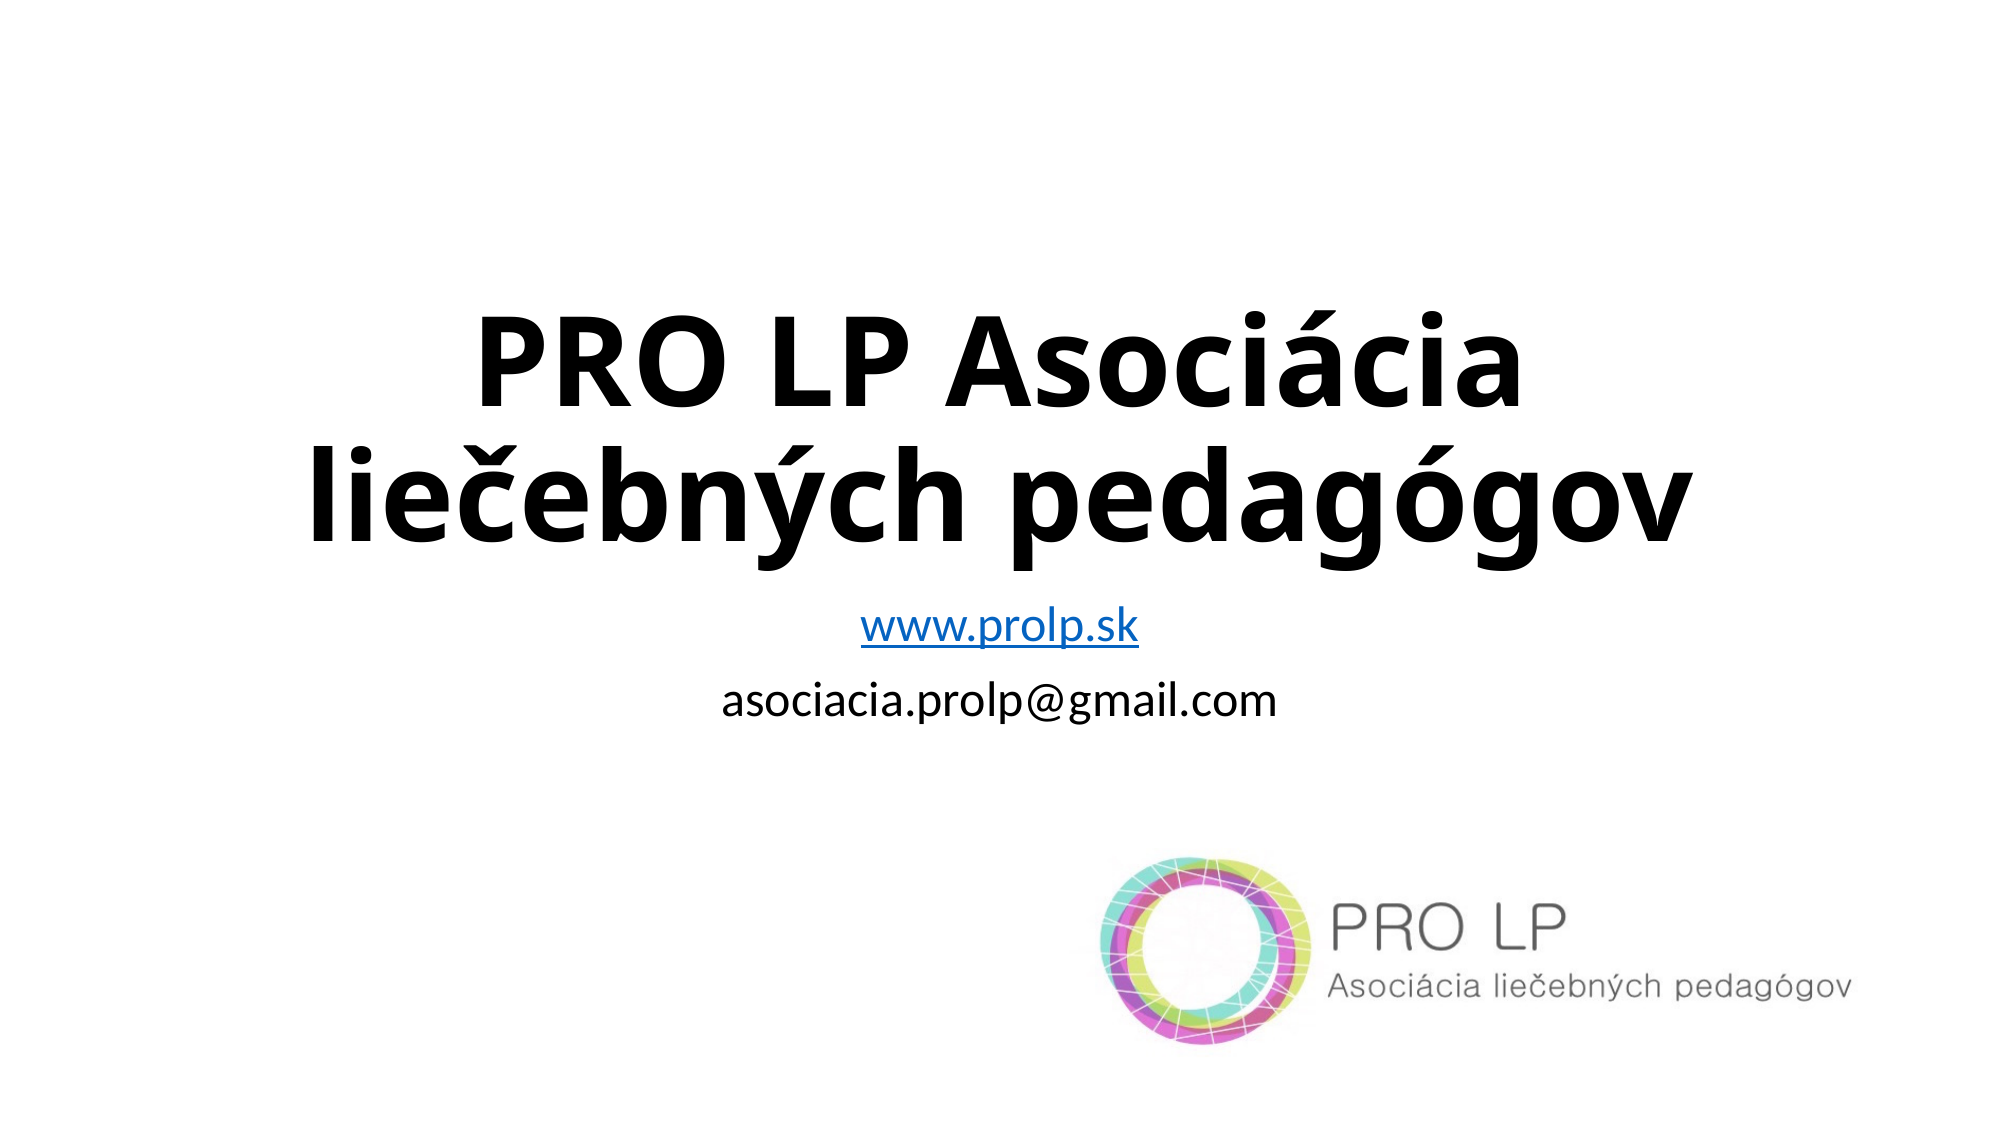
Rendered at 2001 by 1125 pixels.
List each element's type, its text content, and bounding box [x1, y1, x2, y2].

title PRO LP Asociácia liečebných pedagógov [249, 184, 1750, 576]
subtitle www.prolp.sk asociacia.prolp@gmail.com [249, 590, 1750, 863]
picture [1036, 784, 1920, 1099]
